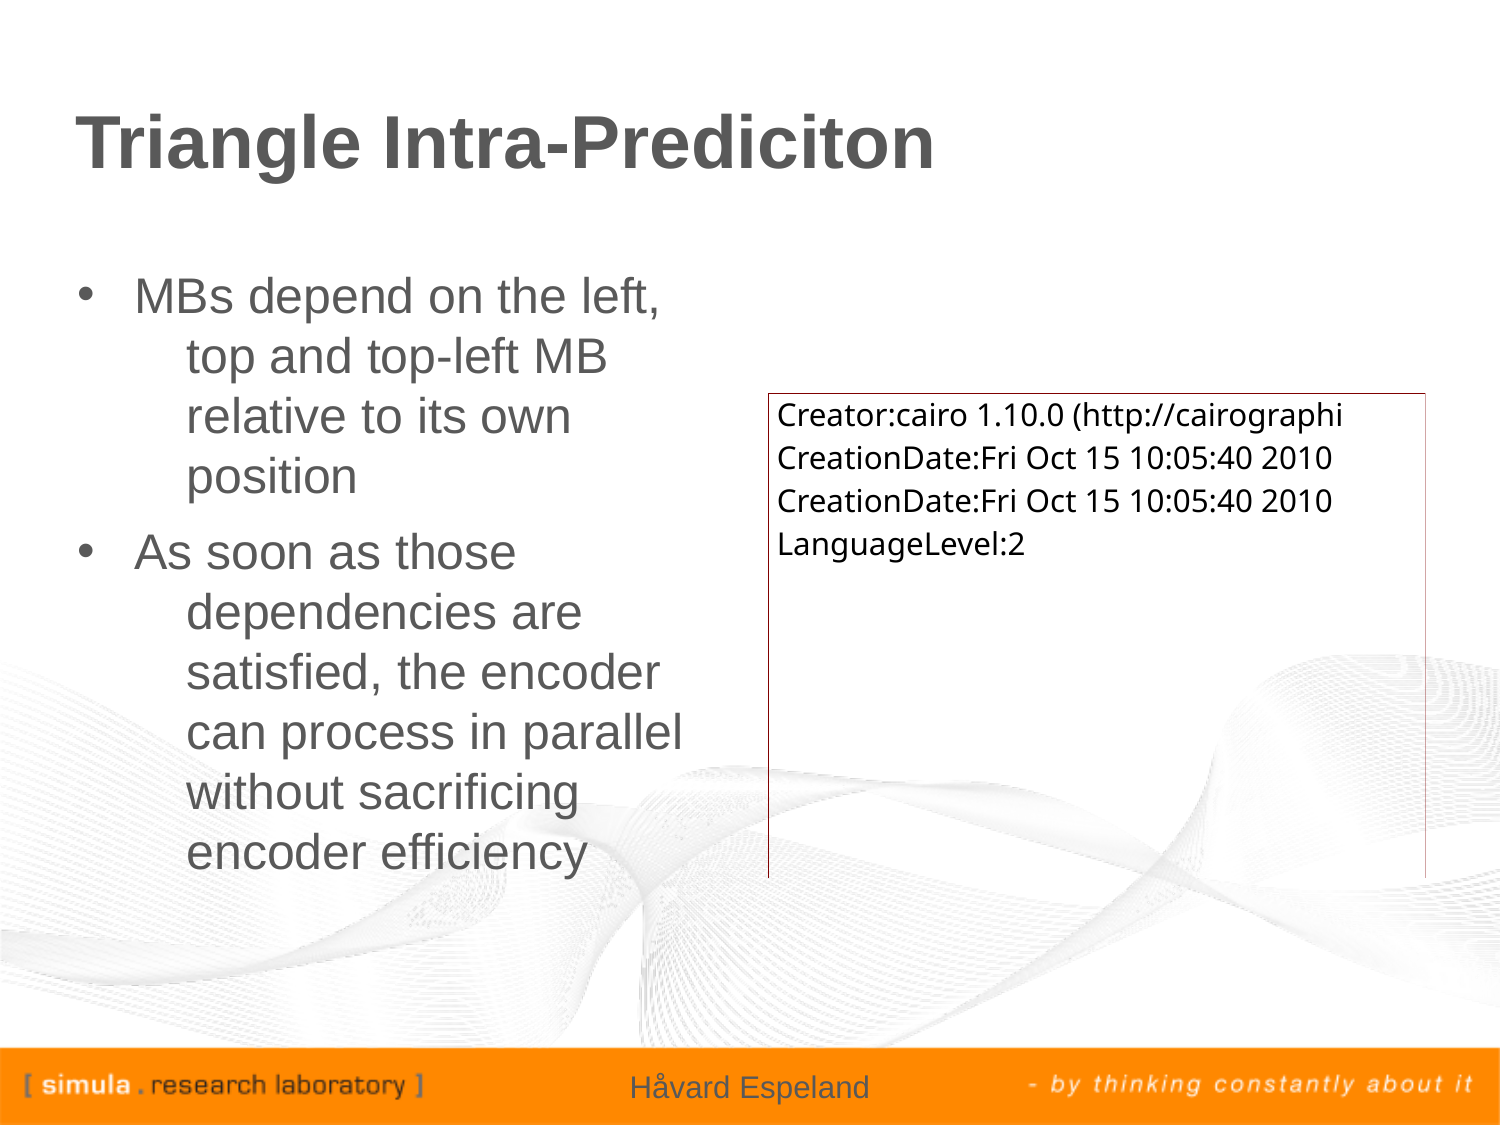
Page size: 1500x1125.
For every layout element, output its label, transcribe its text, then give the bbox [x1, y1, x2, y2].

list MBs depend on the left, top and top-left MB relative to its own position As soon as those dependencies are satisfied, the encoder can process in parallel without sacrificing encoder efficiency [75, 263, 734, 1006]
picture [0, 390, 1500, 1125]
title Triangle Intra-Prediciton [75, 52, 1425, 226]
